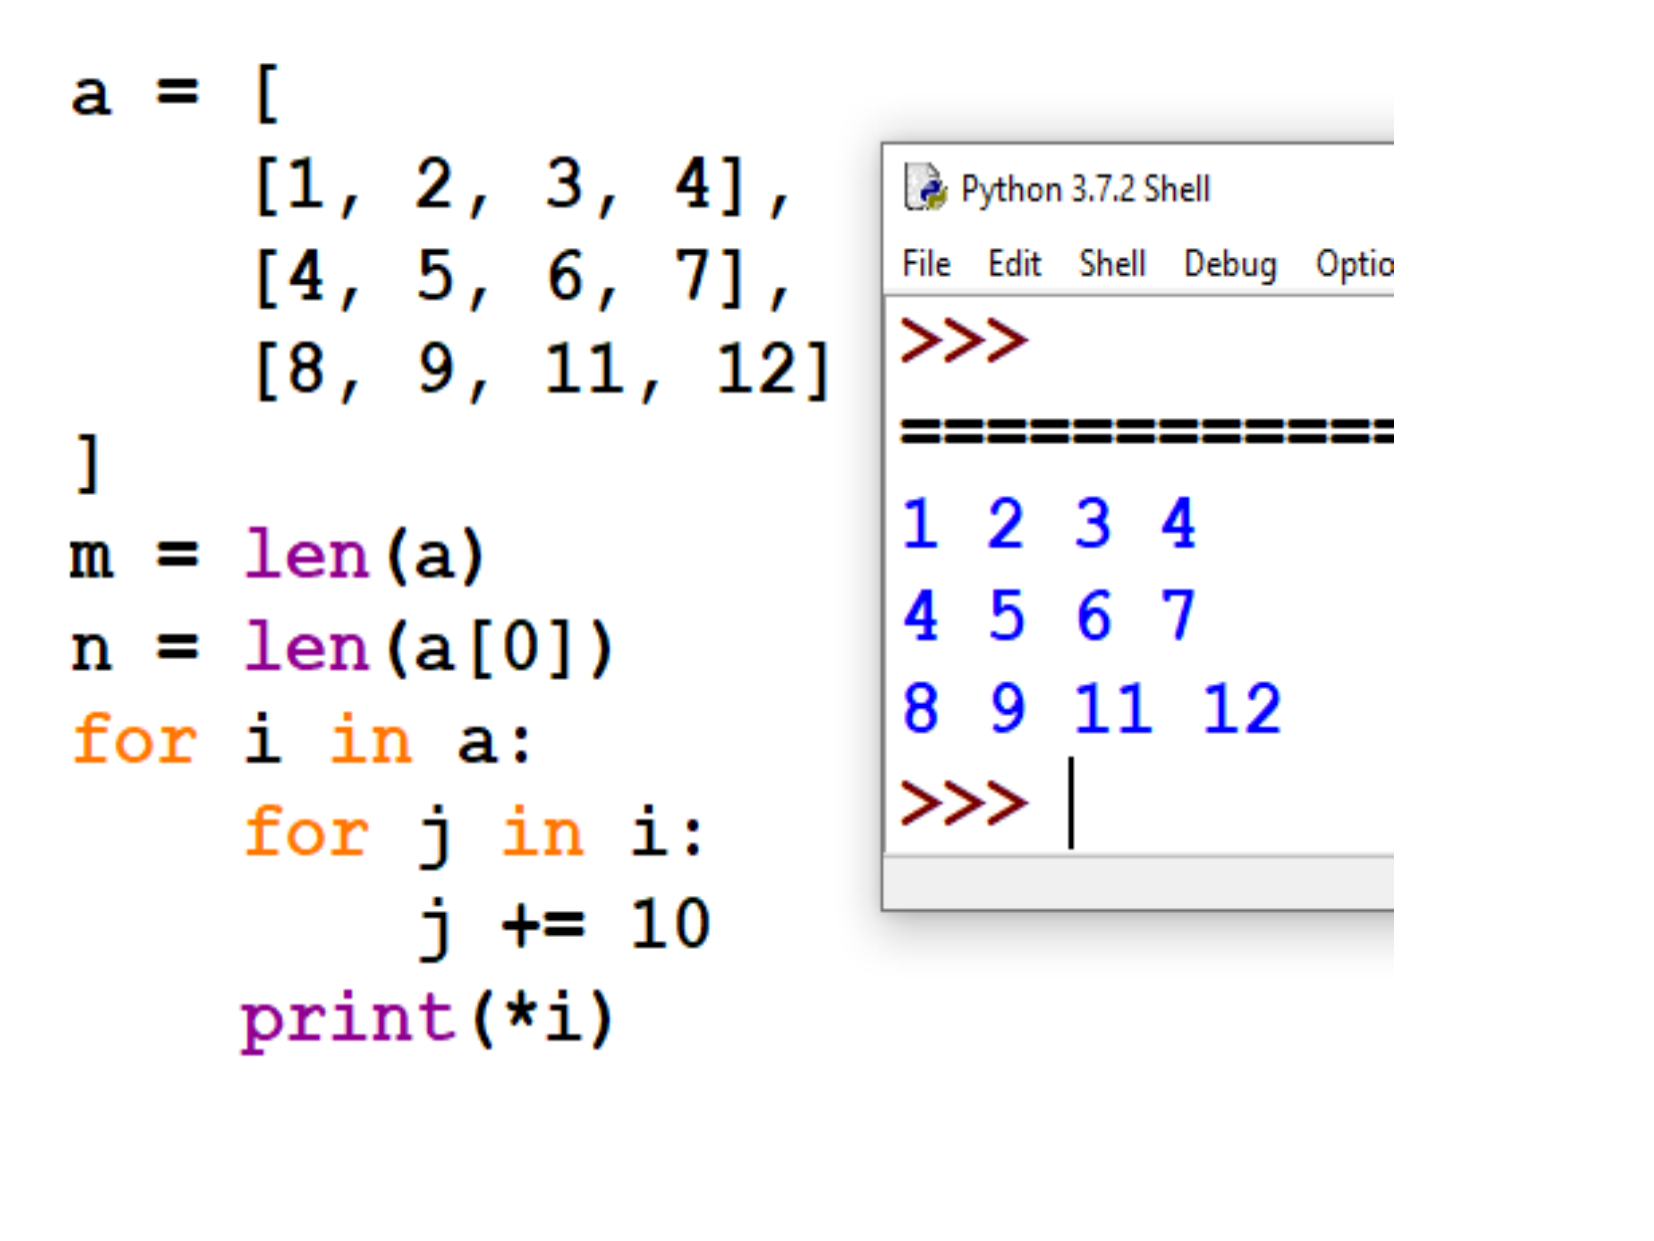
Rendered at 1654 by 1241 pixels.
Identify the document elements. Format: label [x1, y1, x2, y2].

picture [63, 47, 1394, 1123]
